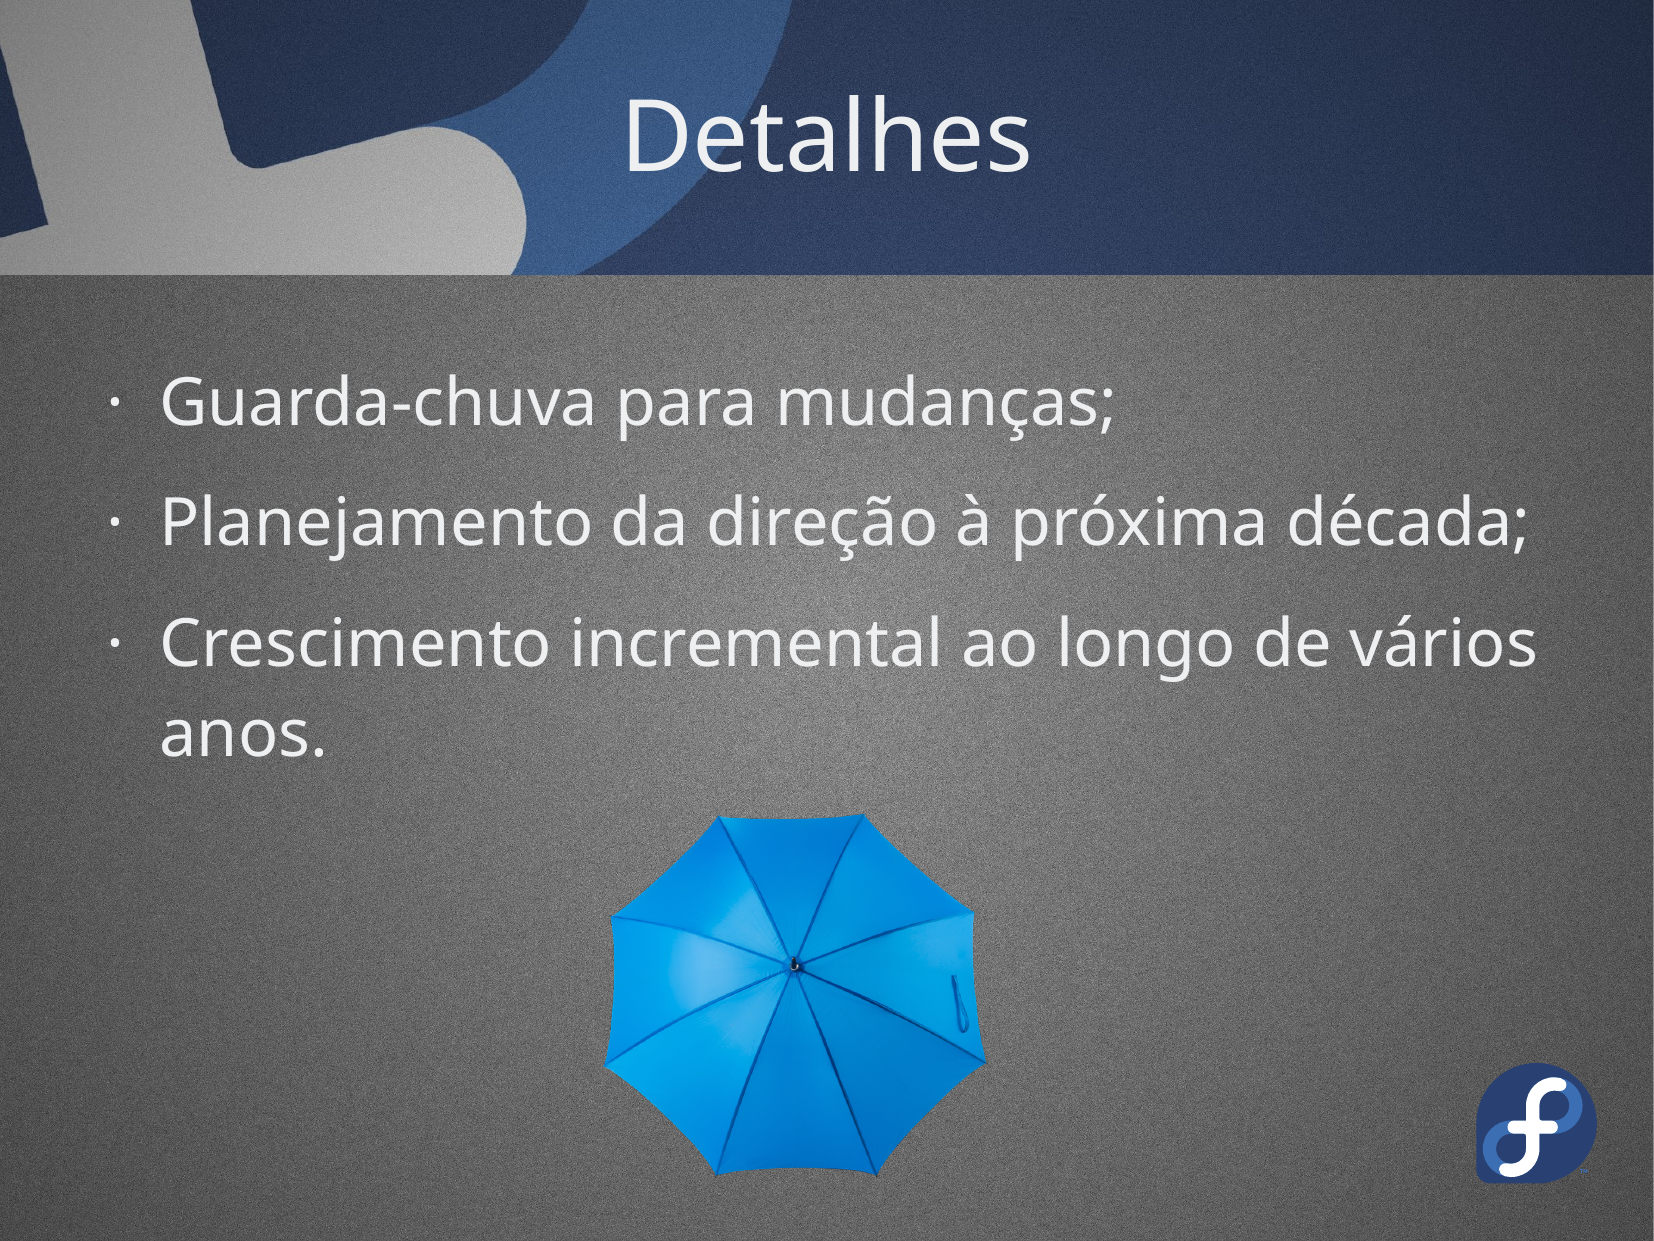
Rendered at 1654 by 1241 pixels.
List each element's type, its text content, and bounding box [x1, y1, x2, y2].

picture [0, 0, 1654, 1241]
title Detalhes [88, 29, 1565, 237]
list Guarda-chuva para mudanças; Planejamento da direção à próxima década; Crescimento incremental ao longo de vários anos. [88, 354, 1565, 1063]
